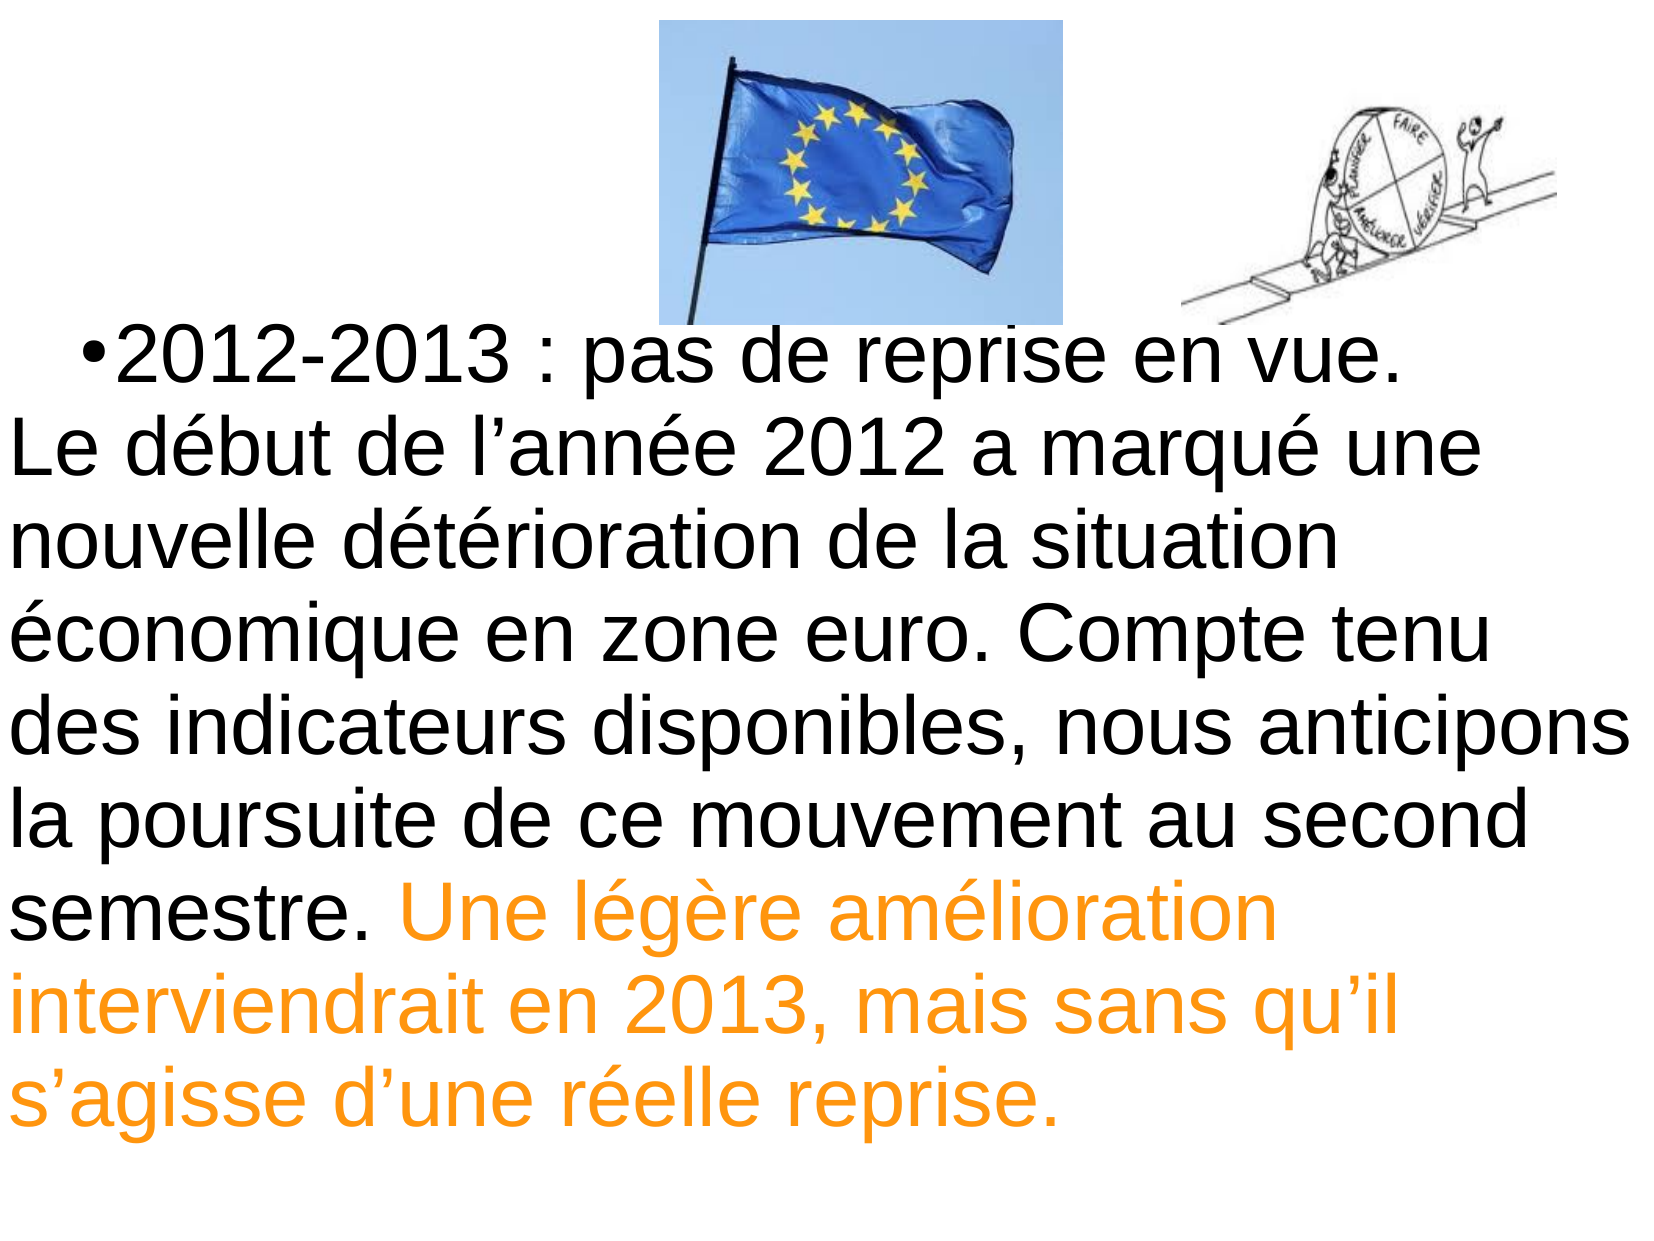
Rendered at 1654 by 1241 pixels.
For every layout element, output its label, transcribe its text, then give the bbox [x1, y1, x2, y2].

text_box 2012-2013 : pas de reprise en vue. Le début de l’année 2012 a marqué une nouvelle détérioration de la situation économique en zone euro. Compte tenu des indicateurs disponibles, nous anticipons la poursuite de ce mouvement au second semestre. Une légère amélioration interviendrait en 2013, mais sans qu’il s’agisse d’une réelle reprise. [0, 206, 1654, 1211]
picture [1181, 88, 1557, 325]
picture [659, 20, 1063, 325]
